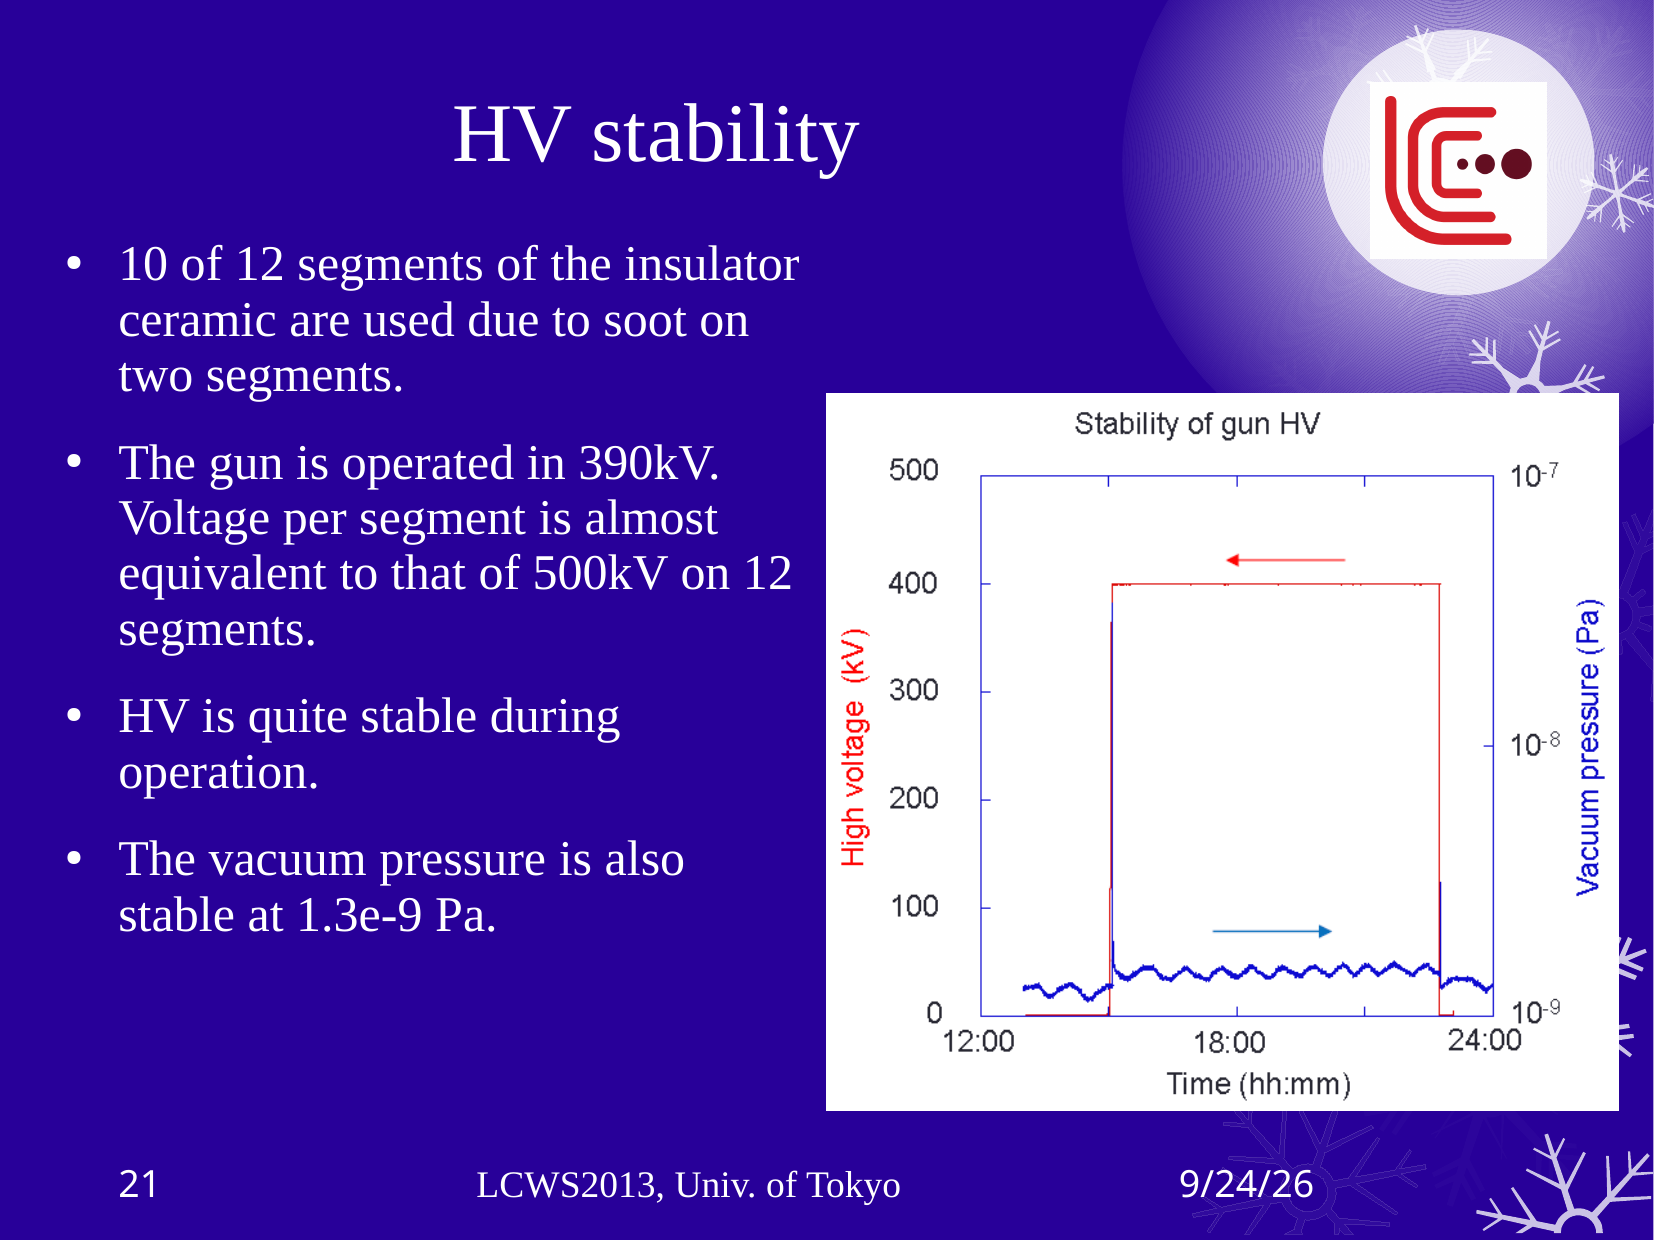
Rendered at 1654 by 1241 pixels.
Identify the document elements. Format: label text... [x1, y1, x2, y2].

picture [826, 393, 1619, 1111]
title HV stability [23, 0, 1311, 266]
list 10 of 12 segments of the insulator ceramic are used due to soot on two segments. The gun is operated in 390kV. Voltage per segment is almost equivalent to that of 500kV on 12 segments. HV is quite stable during operation. The vacuum pressure is also stable at 1.3e-9 Pa. [47, 236, 804, 1111]
picture [1370, 82, 1547, 259]
